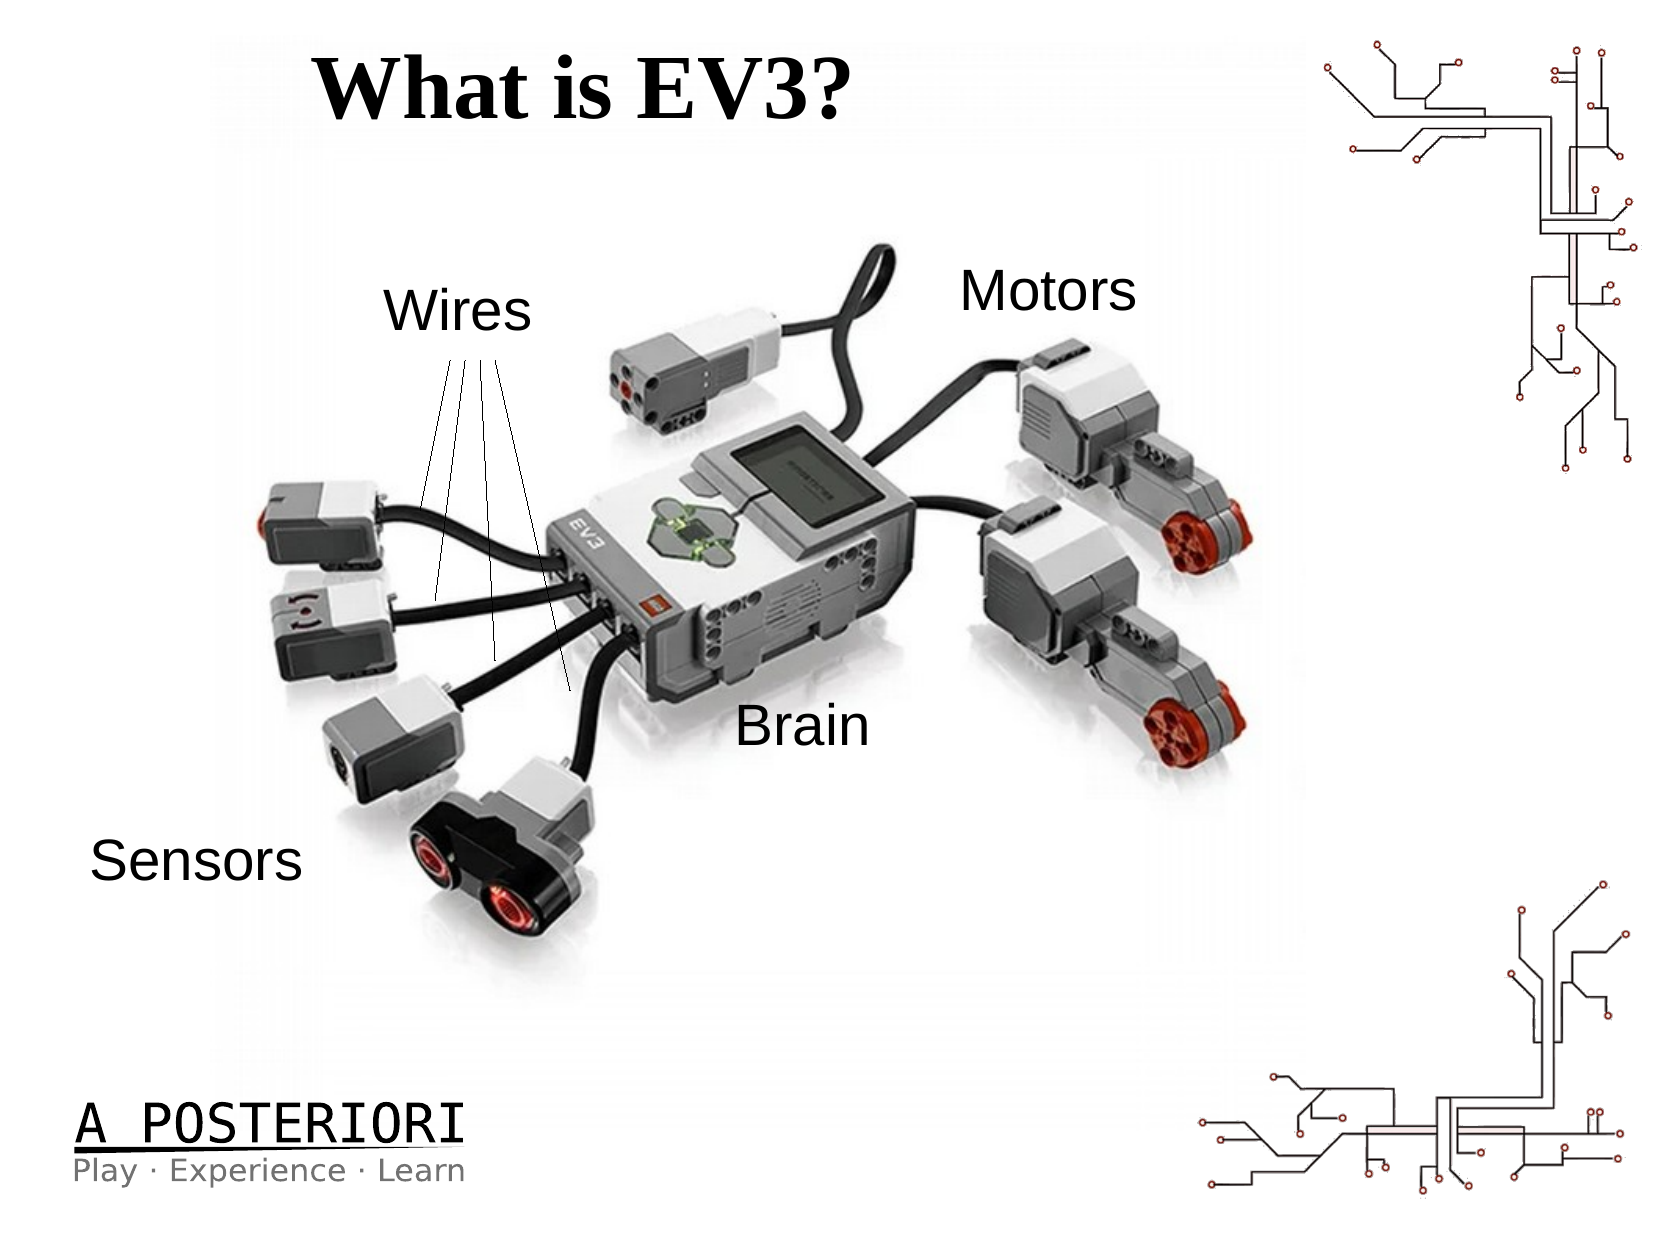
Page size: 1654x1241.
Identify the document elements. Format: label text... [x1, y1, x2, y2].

text_box Brain [720, 685, 961, 766]
text_box Wires [368, 270, 819, 350]
picture [73, 35, 1643, 1201]
text_box Sensors [75, 820, 376, 901]
title What is EV3? [11, 10, 1156, 166]
text_box Motors [945, 250, 1396, 331]
